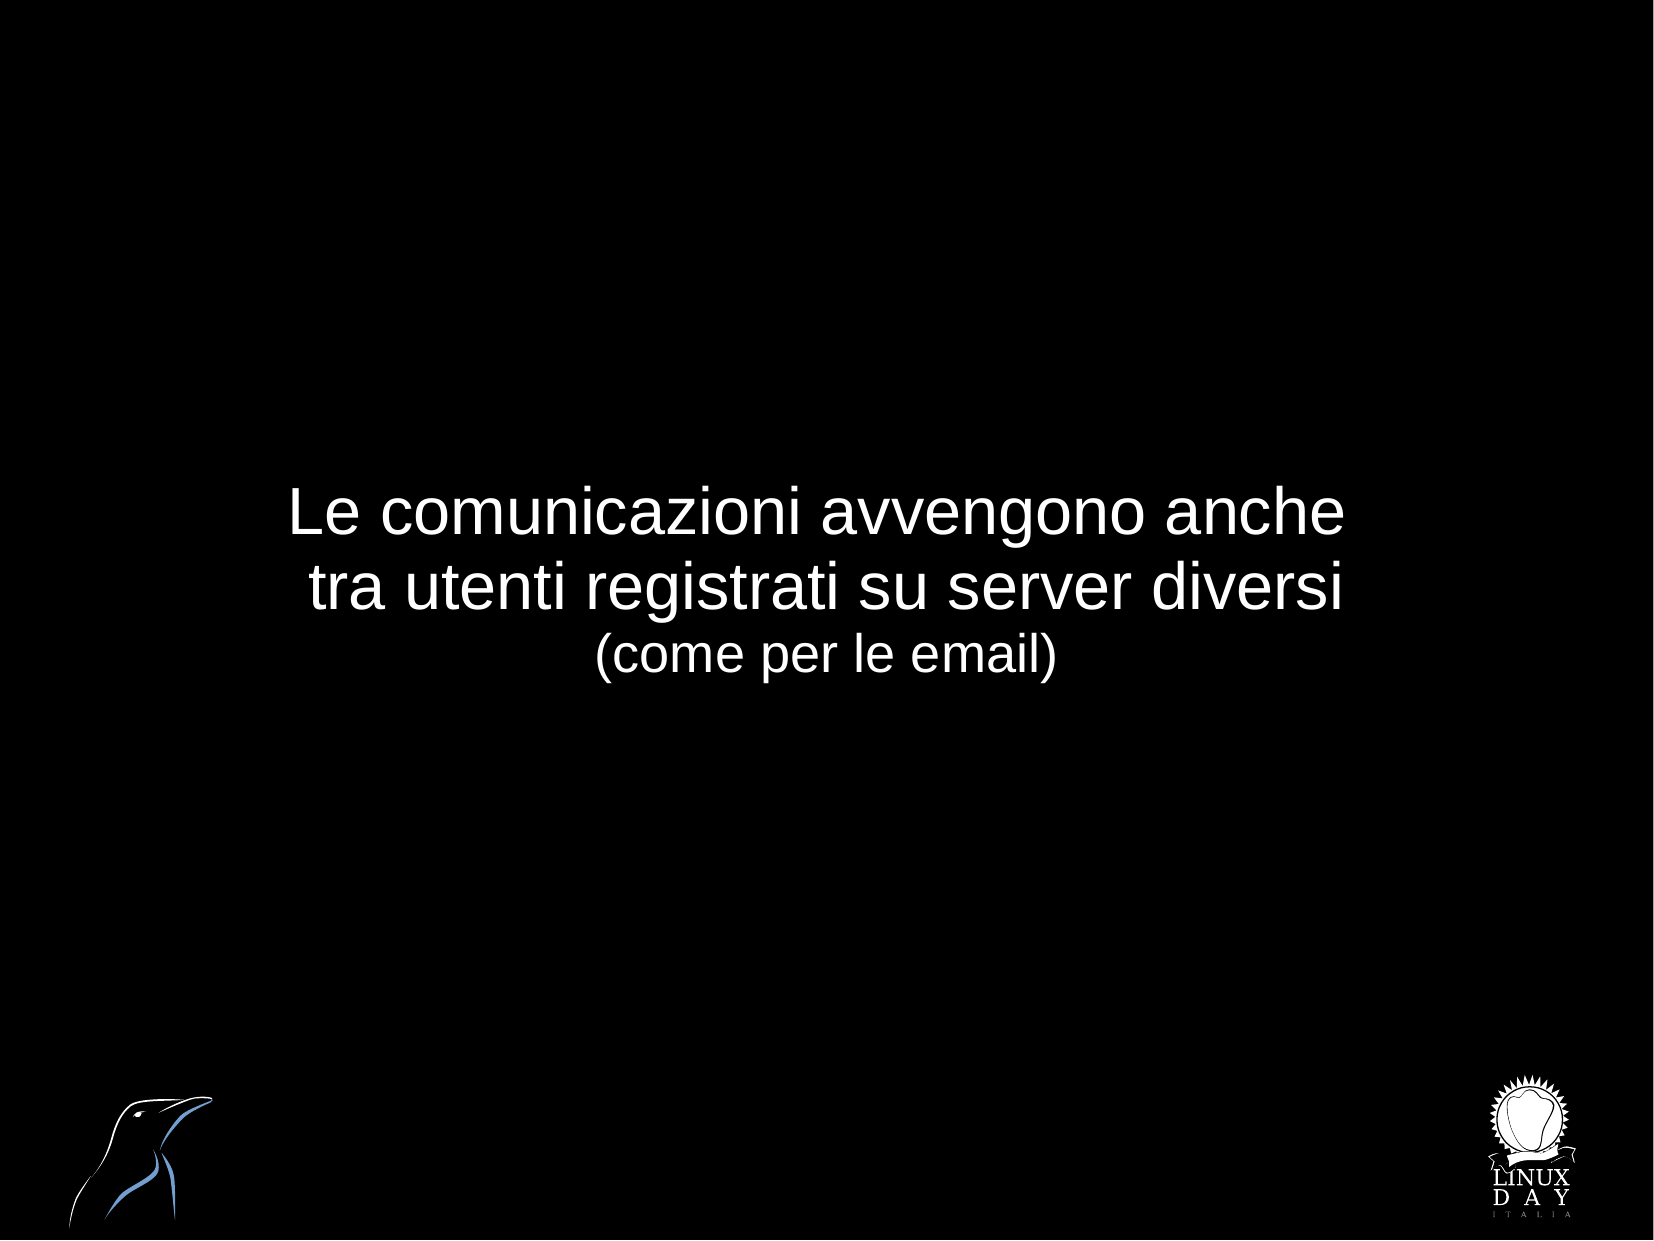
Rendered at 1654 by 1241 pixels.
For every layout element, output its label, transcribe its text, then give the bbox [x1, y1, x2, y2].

subtitle Le comunicazioni avvengono anche tra utenti registrati su server diversi (come per le email) [82, 49, 1571, 1109]
